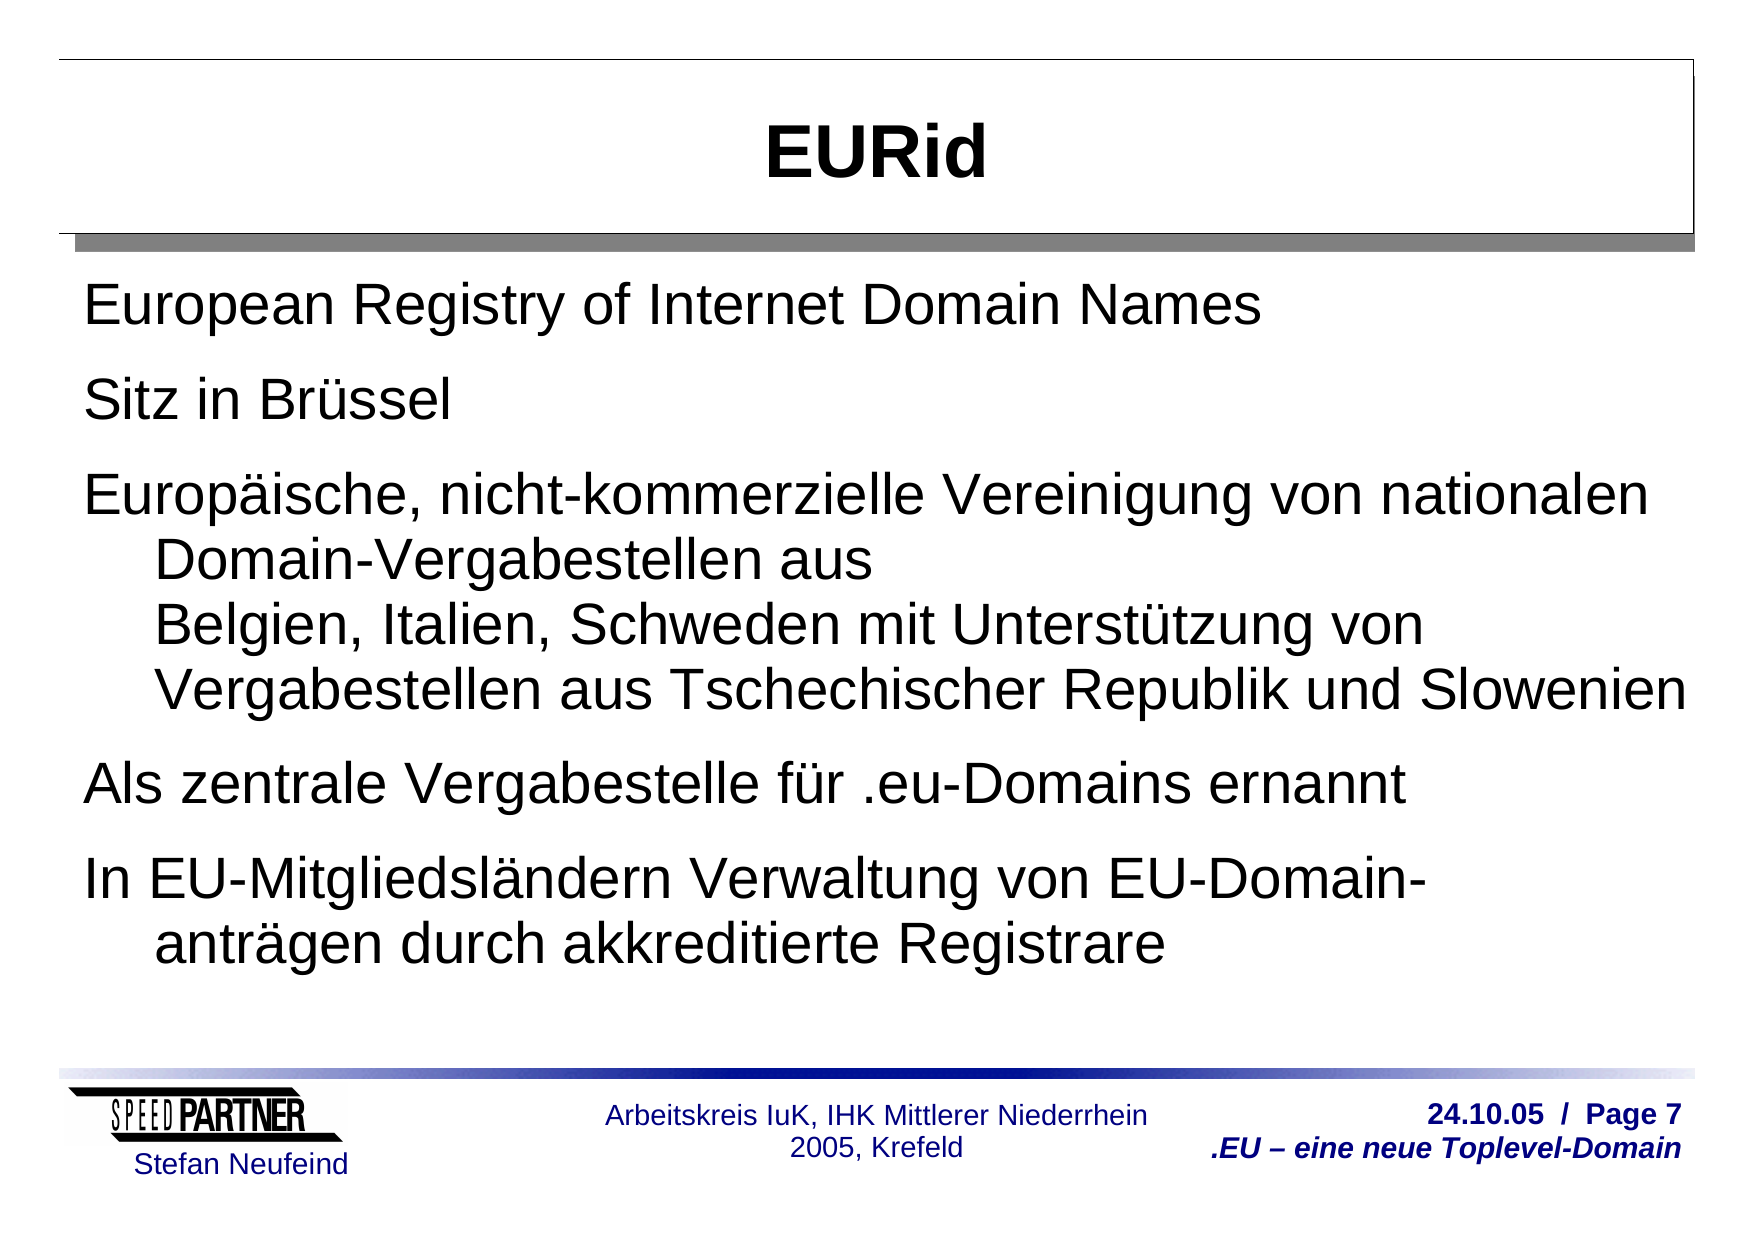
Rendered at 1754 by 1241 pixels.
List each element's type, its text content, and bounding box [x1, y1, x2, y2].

title EURid [59, 59, 1695, 244]
list European Registry of Internet Domain Names Sitz in Brüssel Europäische, nicht-kommerzielle Vereinigung von nationalen Domain-Vergabestellen aus Belgien, Italien, Schweden mit Unterstützung von Vergabestellen aus Tschechischer Republik und Slowenien Als zentrale Vergabestelle für .eu-Domains ernannt In EU-Mitgliedsländern Verwaltung von EU-Domain- anträgen durch akkreditierte Registrare [71, 272, 1695, 1055]
picture [64, 1082, 348, 1146]
picture [59, 1068, 1695, 1079]
